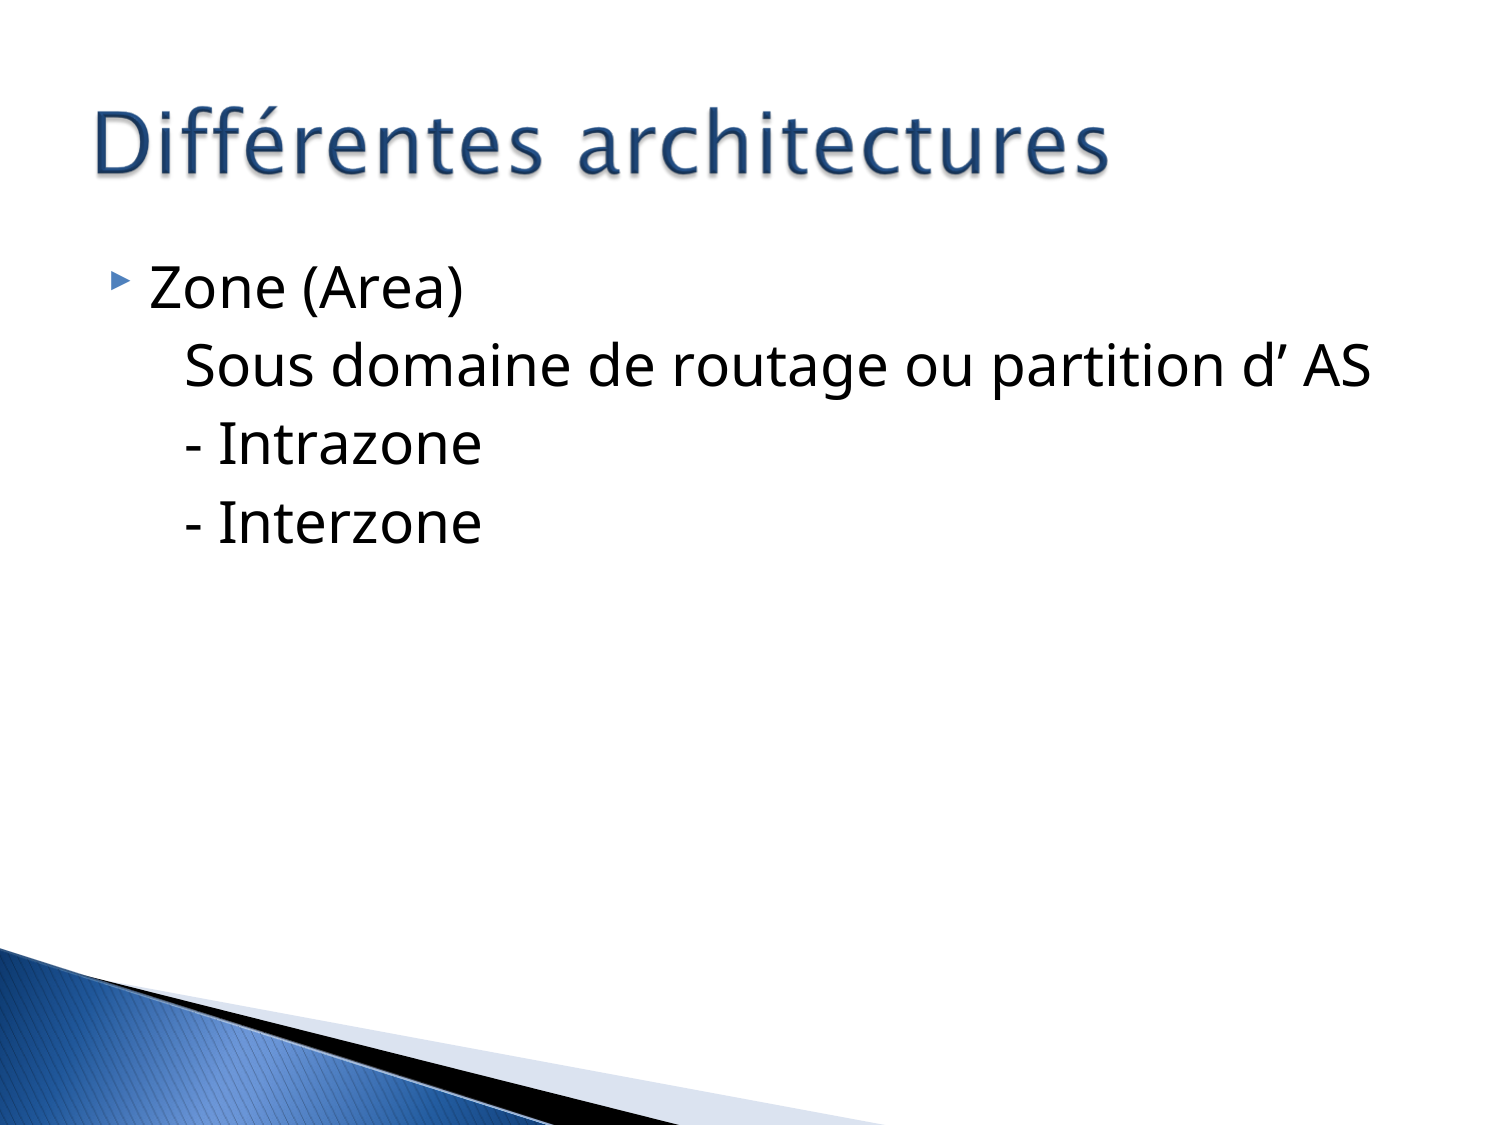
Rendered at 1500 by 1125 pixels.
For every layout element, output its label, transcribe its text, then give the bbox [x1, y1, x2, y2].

list Zone (Area) Sous domaine de routage ou partition d’ AS - Intrazone - Interzone [75, 242, 1426, 986]
text_box [75, 45, 1426, 234]
picture [0, 947, 559, 1125]
